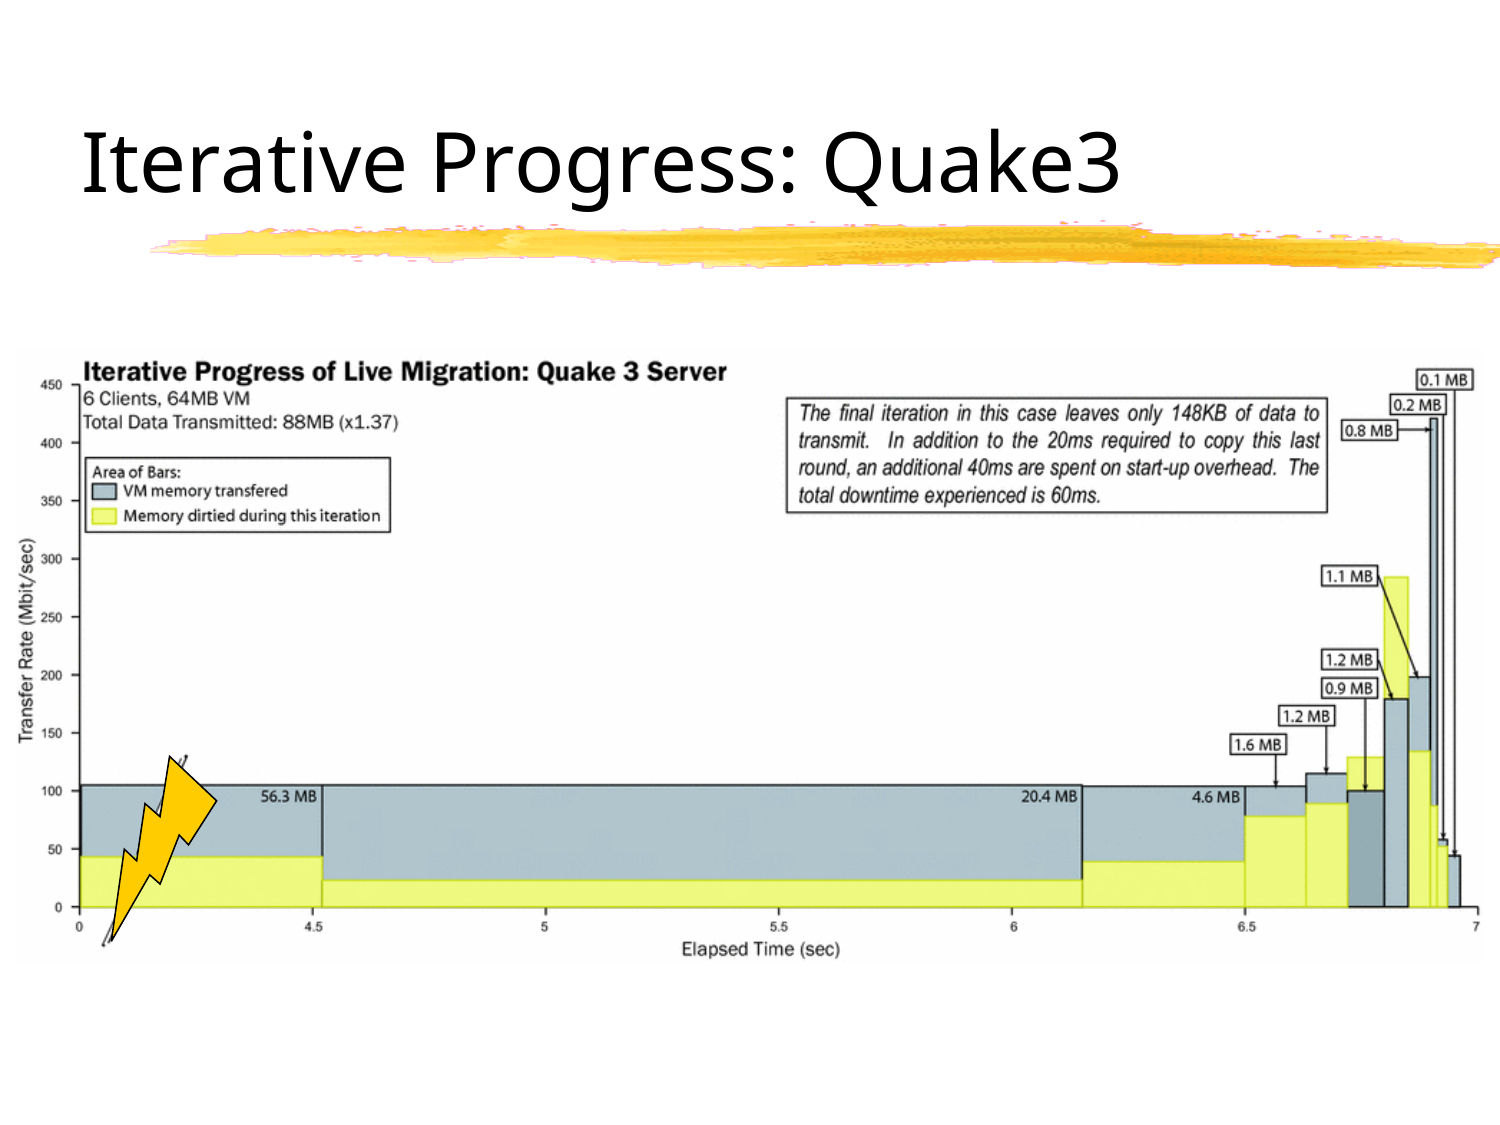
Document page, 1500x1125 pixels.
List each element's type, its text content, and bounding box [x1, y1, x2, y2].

title Iterative Progress: Quake3 [66, 9, 1342, 225]
picture [150, 215, 1500, 279]
text_box [111, 756, 217, 942]
picture [16, 348, 1483, 962]
